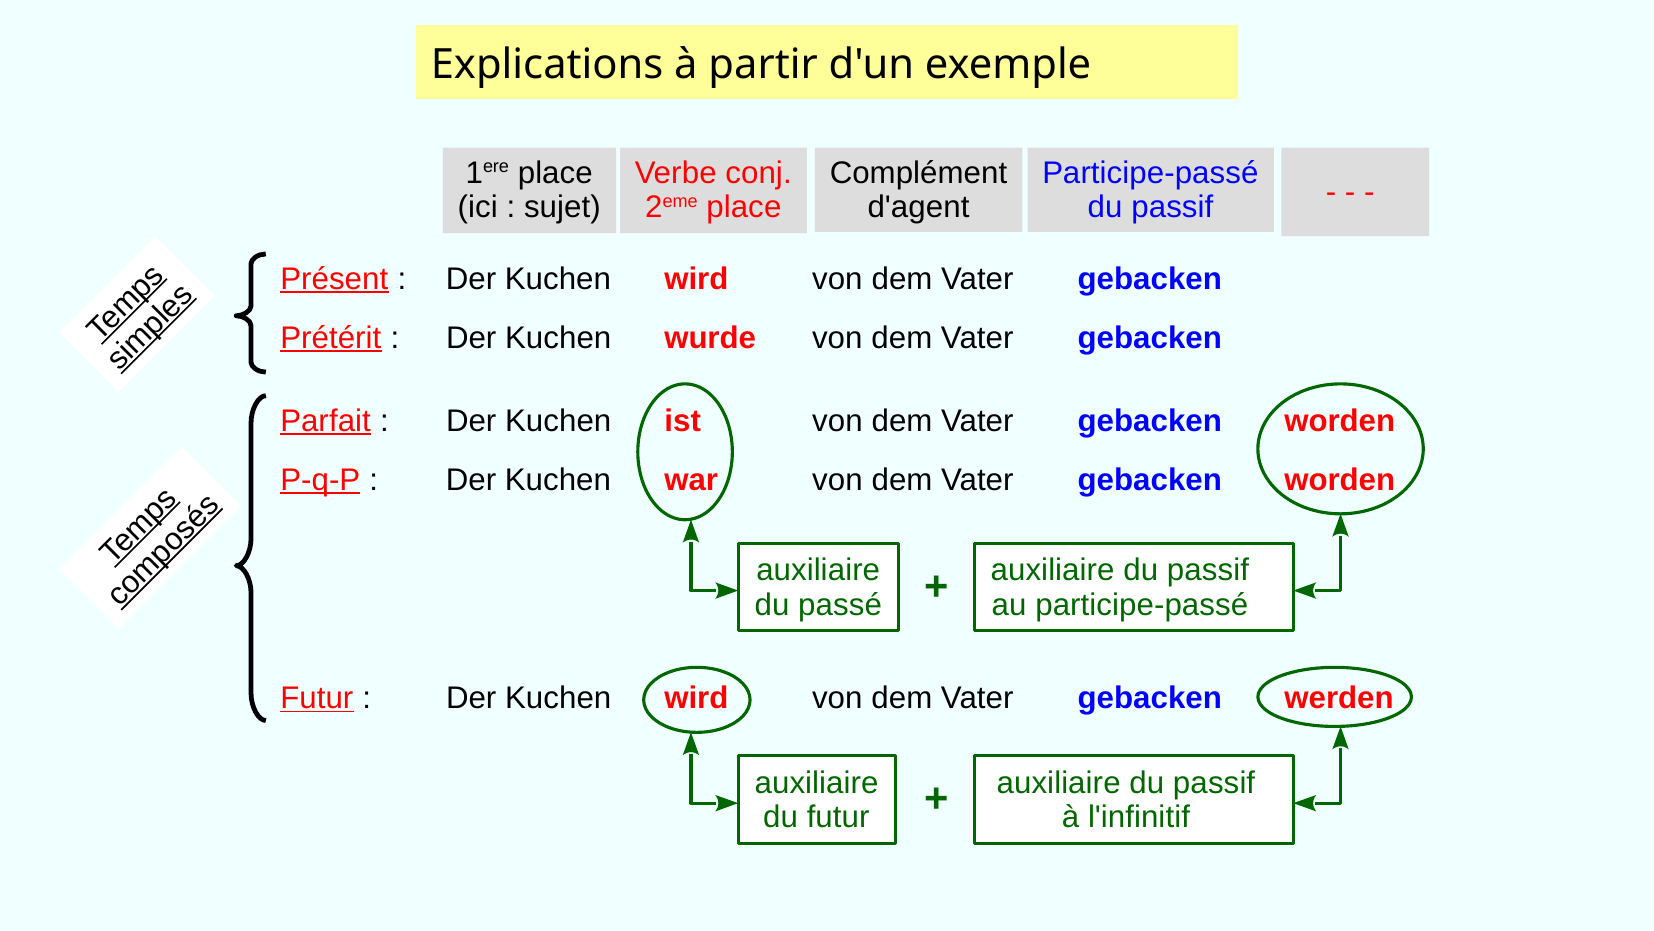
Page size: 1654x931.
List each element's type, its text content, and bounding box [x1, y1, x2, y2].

text_box worden [1269, 395, 1289, 412]
text_box gebacken [1062, 253, 1247, 304]
text_box worden [1269, 486, 1293, 505]
text_box + [909, 767, 964, 830]
text_box auxiliaire du passif au participe-passé [974, 543, 1294, 631]
text_box Der Kuchen [431, 395, 627, 446]
text_box von dem Vater [797, 673, 1030, 723]
text_box Der Kuchen [431, 253, 627, 304]
text_box Verbe conj. 2eme place [620, 147, 807, 234]
text_box 1ere place (ici : sujet) [442, 147, 617, 234]
text_box gebacken [1062, 312, 1247, 363]
text_box wird [649, 673, 744, 723]
text_box Futur : [265, 673, 387, 723]
text_box werden [1382, 708, 1409, 723]
text_box wird [649, 253, 744, 304]
text_box auxiliaire du futur [738, 755, 896, 844]
text_box + [909, 555, 964, 617]
text_box worden [1388, 487, 1411, 505]
text_box von dem Vater [797, 312, 1029, 363]
text_box auxiliaire du passé [738, 543, 899, 631]
text_box Participe-passé du passif [1027, 147, 1274, 232]
text_box Présent : [265, 253, 422, 304]
text_box Temps simples [59, 236, 215, 393]
text_box Explications à partir d'un exemple [416, 25, 1238, 99]
text_box von dem Vater [797, 454, 1030, 505]
text_box gebacken [1062, 673, 1247, 723]
text_box wurde [649, 312, 772, 363]
text_box worden [1269, 454, 1411, 505]
text_box Der Kuchen [431, 673, 627, 723]
text_box worden [1269, 395, 1411, 446]
text_box Prétérit : [265, 312, 415, 363]
text_box Parfait : [265, 395, 404, 446]
text_box gebacken [1062, 454, 1247, 505]
text_box gebacken [1062, 395, 1247, 446]
text_box Complément d'agent [814, 147, 1023, 232]
text_box war [718, 466, 734, 505]
text_box worden [1392, 395, 1411, 411]
text_box ist [649, 395, 716, 446]
text_box werden [1269, 715, 1288, 723]
text_box Der Kuchen [431, 454, 627, 505]
text_box Temps composés [59, 446, 241, 629]
text_box wird [733, 673, 744, 681]
text_box werden [1389, 673, 1409, 685]
text_box P-q-P : [265, 454, 393, 505]
text_box werden [1269, 673, 1409, 723]
text_box - - - [1281, 147, 1430, 237]
text_box von dem Vater [797, 253, 1029, 304]
text_box war [649, 454, 730, 505]
text_box Der Kuchen [431, 313, 627, 363]
text_box wird [649, 673, 661, 682]
text_box auxiliaire du passif à l'infinitif [974, 755, 1294, 844]
text_box von dem Vater [797, 395, 1030, 446]
